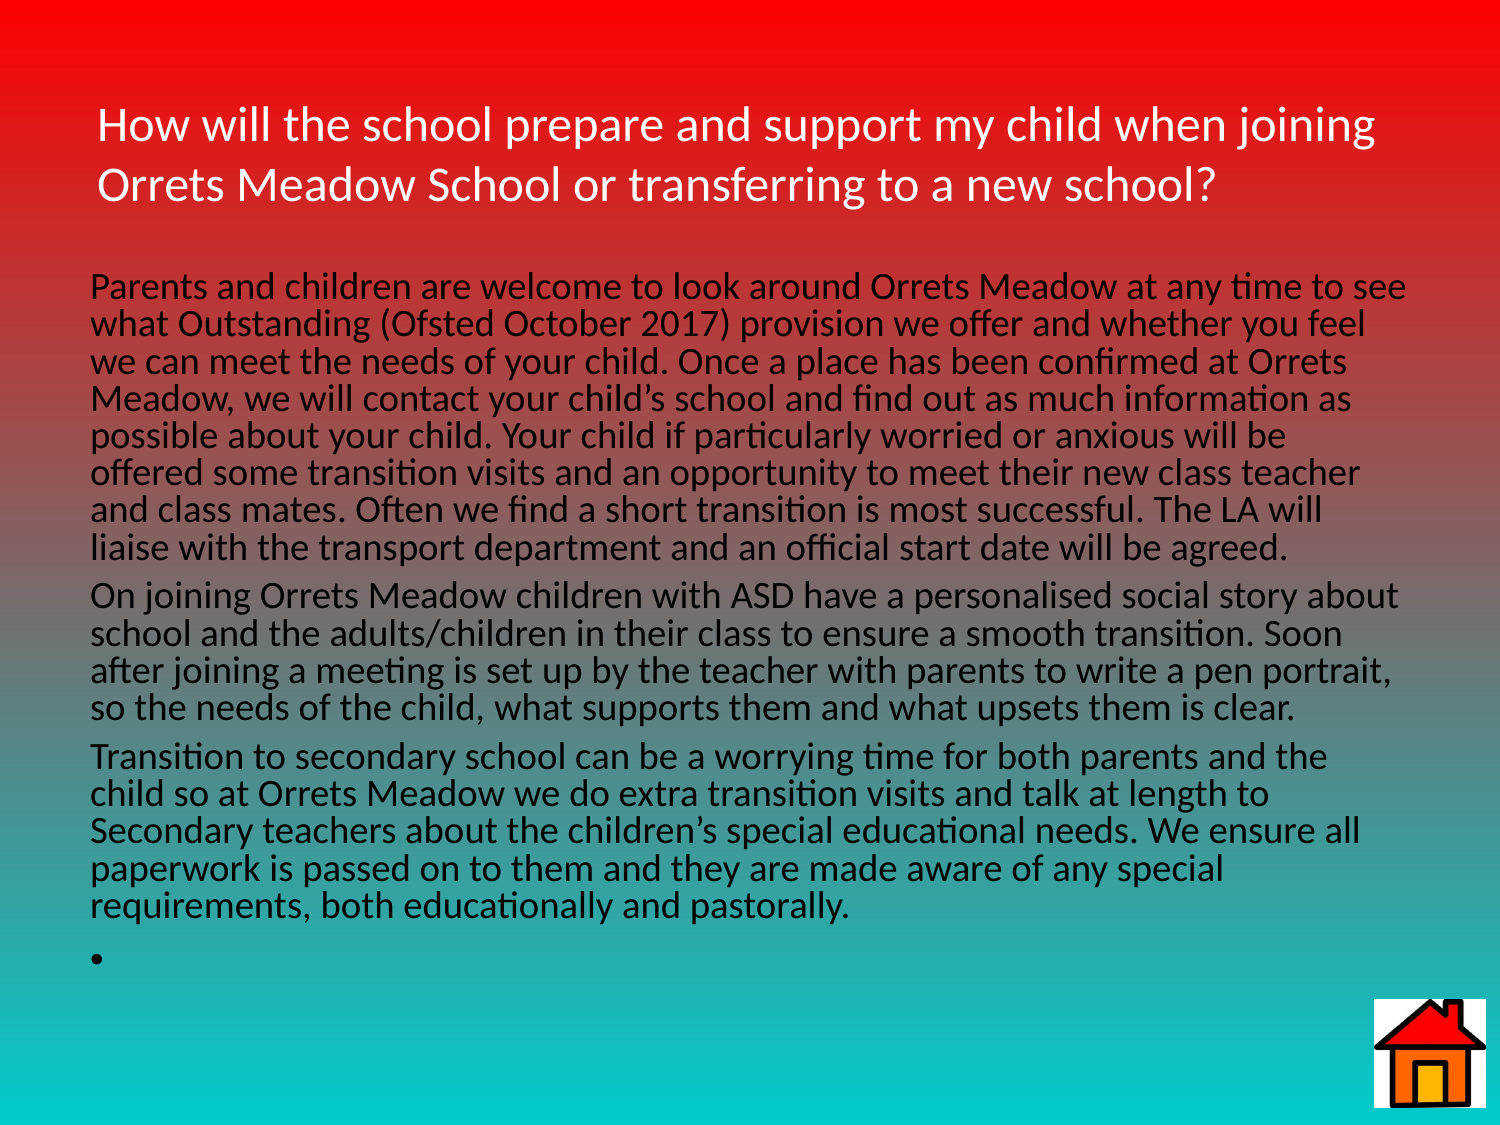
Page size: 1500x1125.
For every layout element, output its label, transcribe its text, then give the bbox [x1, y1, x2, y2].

text_box How will the school prepare and support my child when joining Orrets Meadow School or transferring to a new school? [82, 84, 1400, 221]
title [75, 45, 1426, 233]
list Parents and children are welcome to look around Orrets Meadow at any time to see what Outstanding (Ofsted October 2017) provision we offer and whether you feel we can meet the needs of your child. Once a place has been confirmed at Orrets Meadow, we will contact your child’s school and find out as much information as possible about your child. Your child if particularly worried or anxious will be offered some transition visits and an opportunity to meet their new class teacher and class mates. Often we find a short transition is most successful. The LA will liaise with the transport department and an official start date will be agreed. On joining Orrets Meadow children with ASD have a personalised social story about school and the adults/children in their class to ensure a smooth transition. Soon after joining a meeting is set up by the teacher with parents to write a pen portrait, so the needs of the child, what supports them and what upsets them is clear. Transition to secondary school can be a worrying time for both parents and the child so at Orrets Meadow we do extra transition visits and talk at length to Secondary teachers about the children’s special educational needs. We ensure all paperwork is passed on to them and they are made aware of any special requirements, both educationally and pastorally. [75, 262, 1426, 1005]
picture [1374, 999, 1486, 1108]
